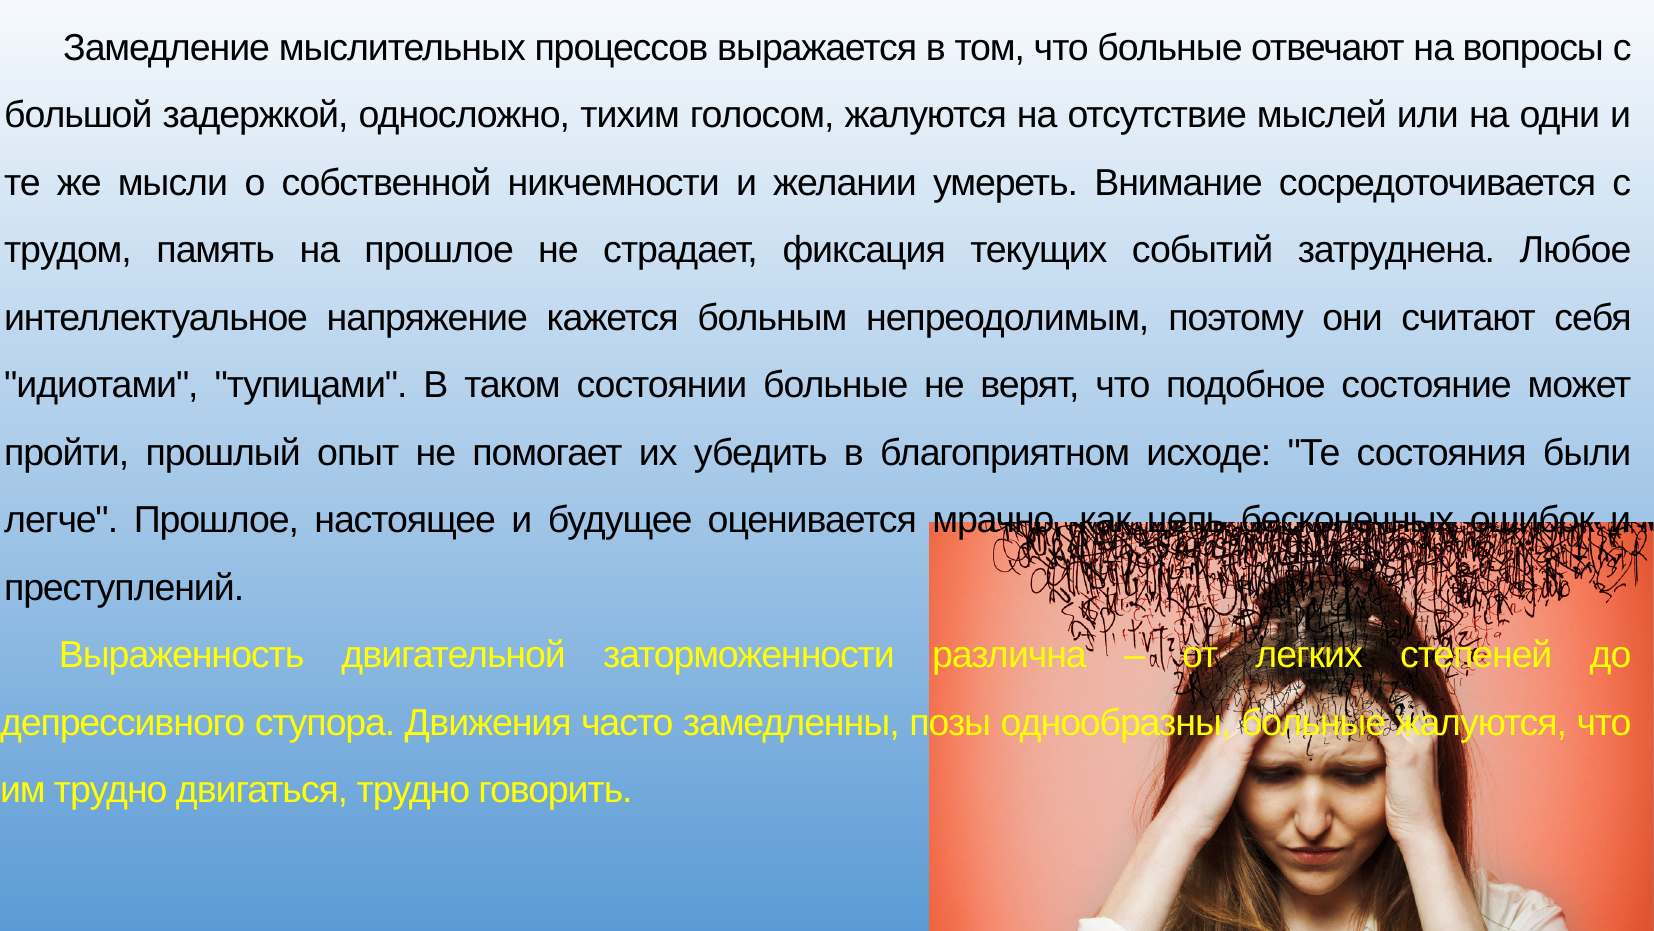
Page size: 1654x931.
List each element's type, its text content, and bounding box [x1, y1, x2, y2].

list Замедление мыслительных процессов выражается в том, что больные отвечают на вопросы с большой задержкой, односложно, тихим голосом, жалуются на отсутствие мыслей или на одни и те же мысли о собственной никчемности и желании умереть. Внимание сосредоточивается с трудом, память на прошлое не страдает, фиксация текущих событий затруднена. Любое интеллектуальное напряжение кажется больным непреодолимым, поэтому они считают себя "идиотами", "тупицами". В таком состоянии больные не верят, что подобное состояние может пройти, прошлый опыт не помогает их убедить в благоприятном исходе: "Те состояния были легче". Прошлое, настоящее и будущее оценивается мрачно, как цепь бесконечных ошибок и преступлений. Выраженность двигательной заторможенности различна – от легких степеней до депрессивного ступора. Движения часто замедленны, позы однообразны, больные жалуются, что им трудно двигаться, трудно говорить. [0, 0, 1651, 931]
